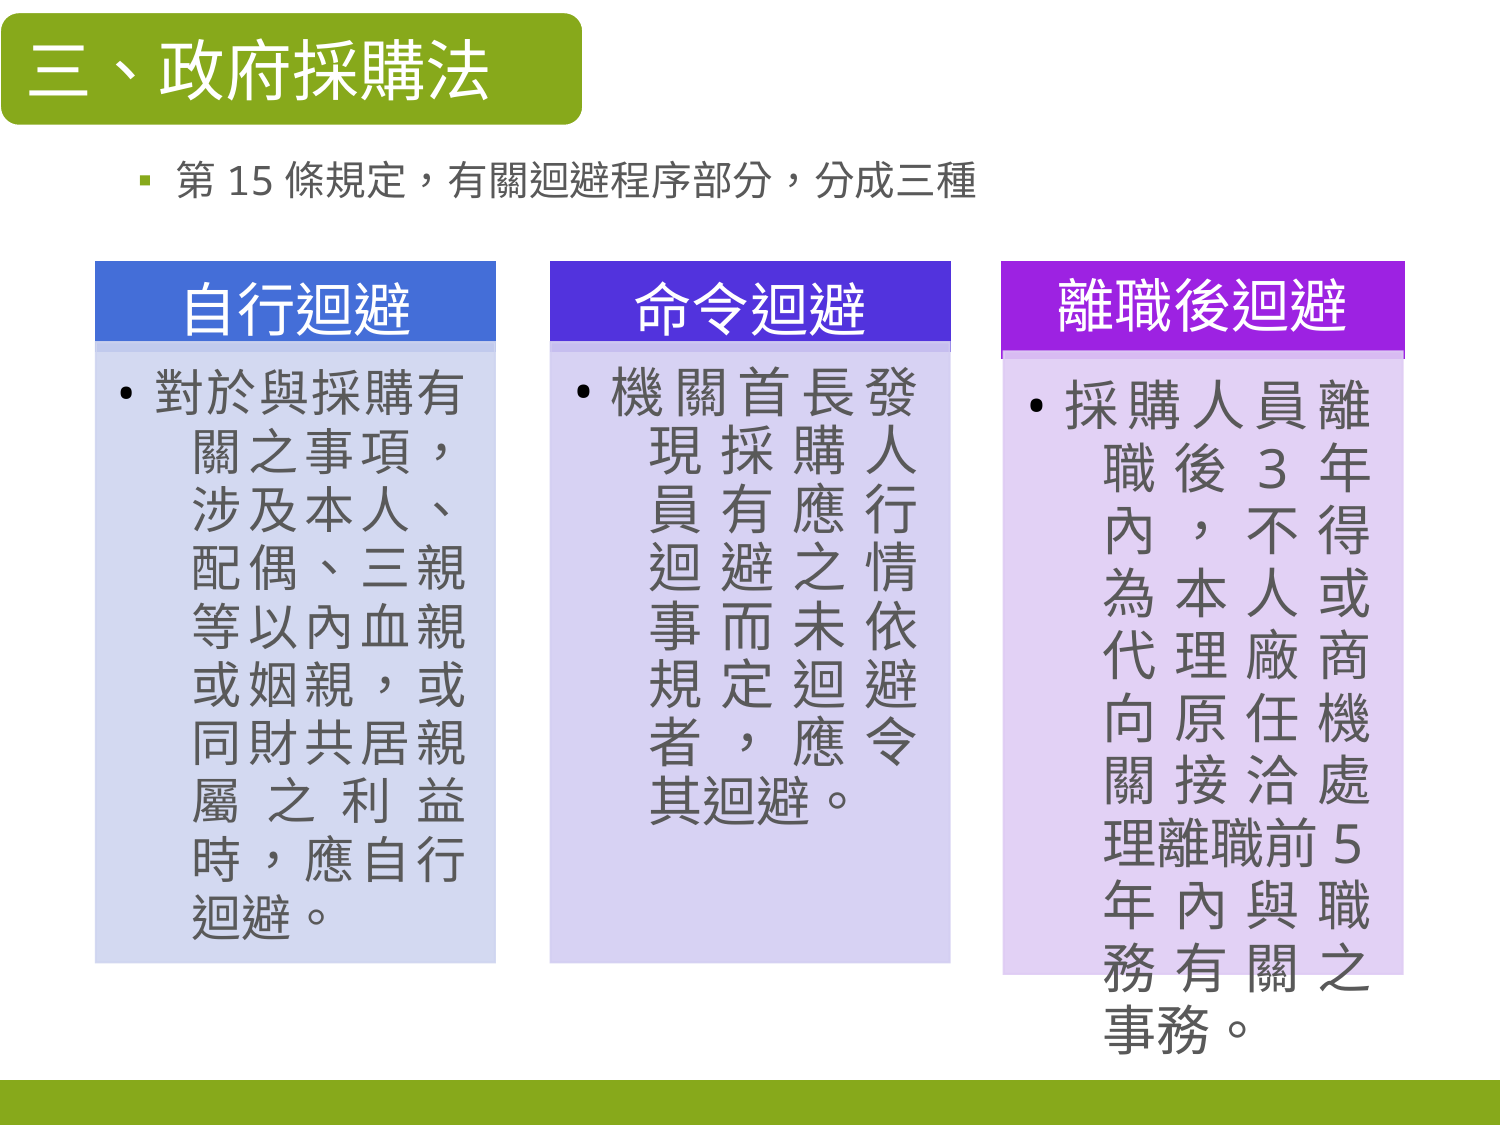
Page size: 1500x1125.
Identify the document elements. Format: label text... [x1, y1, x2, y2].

text_box 自行迴避 [95, 262, 495, 342]
text_box 三、政府採購法 [0, 12, 584, 126]
text_box 離職後迴避 [1001, 261, 1404, 358]
text_box 第15條規定，有關迴避程序部分，分成三種 [111, 154, 1439, 233]
text_box 命令迴避 [550, 262, 950, 342]
text_box 機關首長發現採購人員有應行迴避之情事而未依規定迴避者，應令其迴避。 [550, 342, 950, 963]
text_box 採購人員離職後3年內，不得為本人或代理廠商向原任機關接洽處理離職前5年內與職務有關之事務。 [1003, 351, 1403, 974]
text_box 對於與採購有關之事項，涉及本人、配偶、三親等以內血親或姻親，或同財共居親屬之利益時，應自行迴避。 [95, 342, 495, 963]
